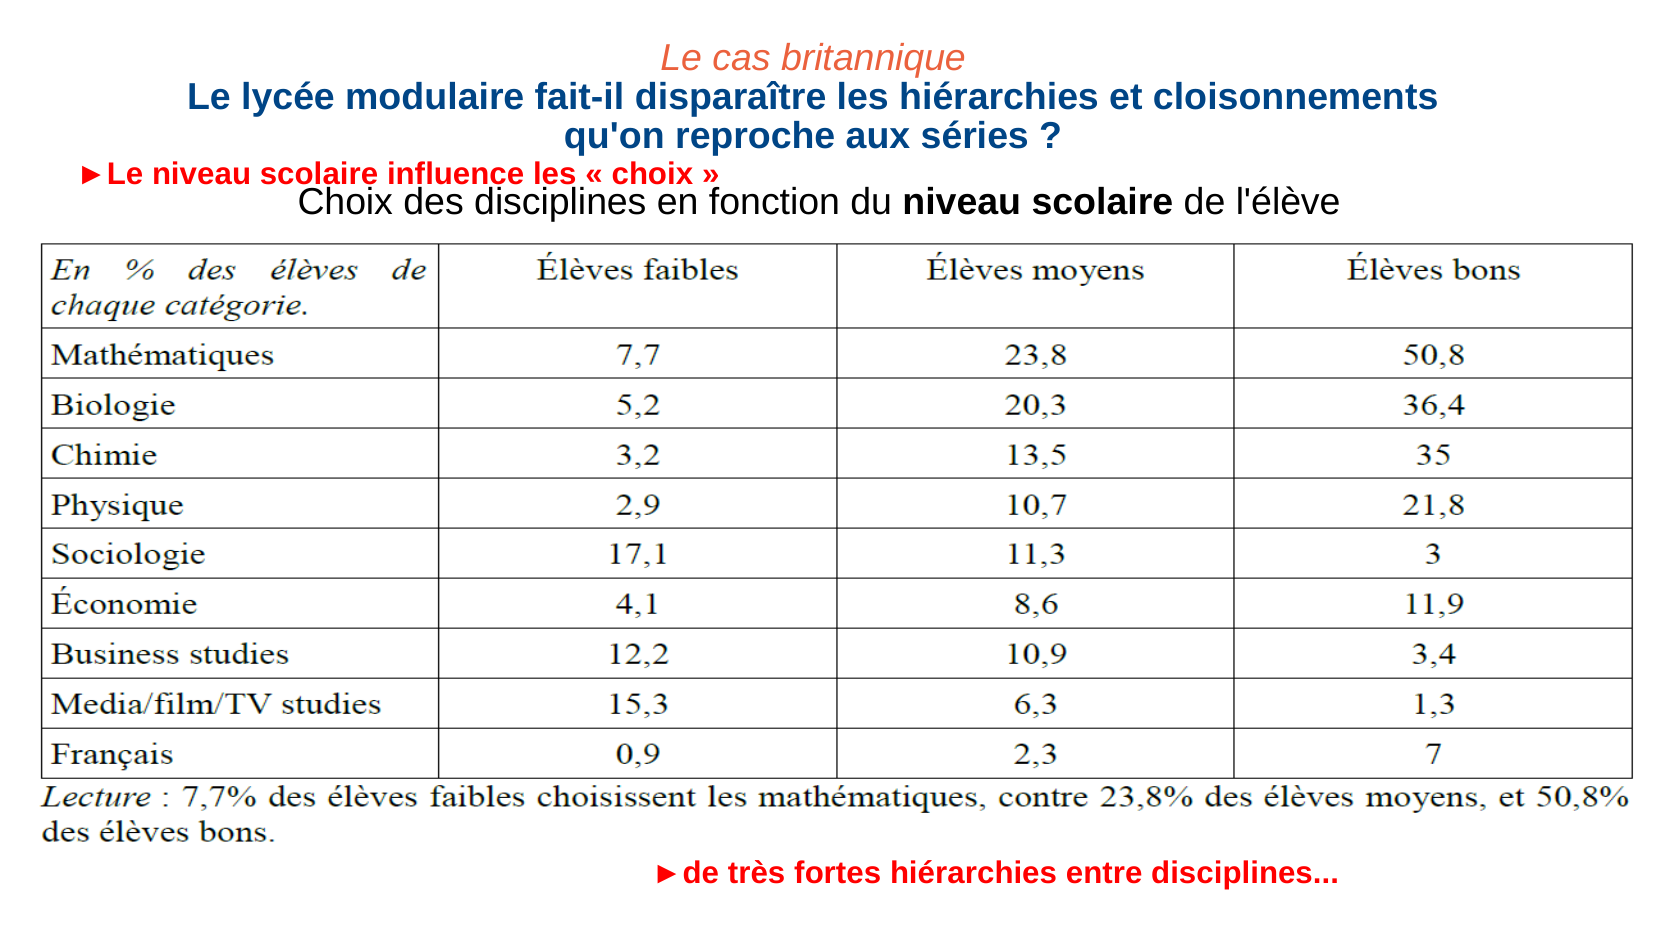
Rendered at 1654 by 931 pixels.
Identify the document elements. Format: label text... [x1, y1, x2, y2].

picture [36, 237, 1642, 848]
text_box ►de très fortes hiérarchies entre disciplines... [636, 847, 1470, 931]
text_box ►Le niveau scolaire influence les « choix » [61, 148, 1337, 202]
text_box Le cas britannique Le lycée modulaire fait-il disparaître les hiérarchies et cloisonnements qu'on reproche aux séries ? [85, 32, 1541, 173]
text_box Choix des disciplines en fonction du niveau scolaire de l'élève [146, 175, 1492, 233]
